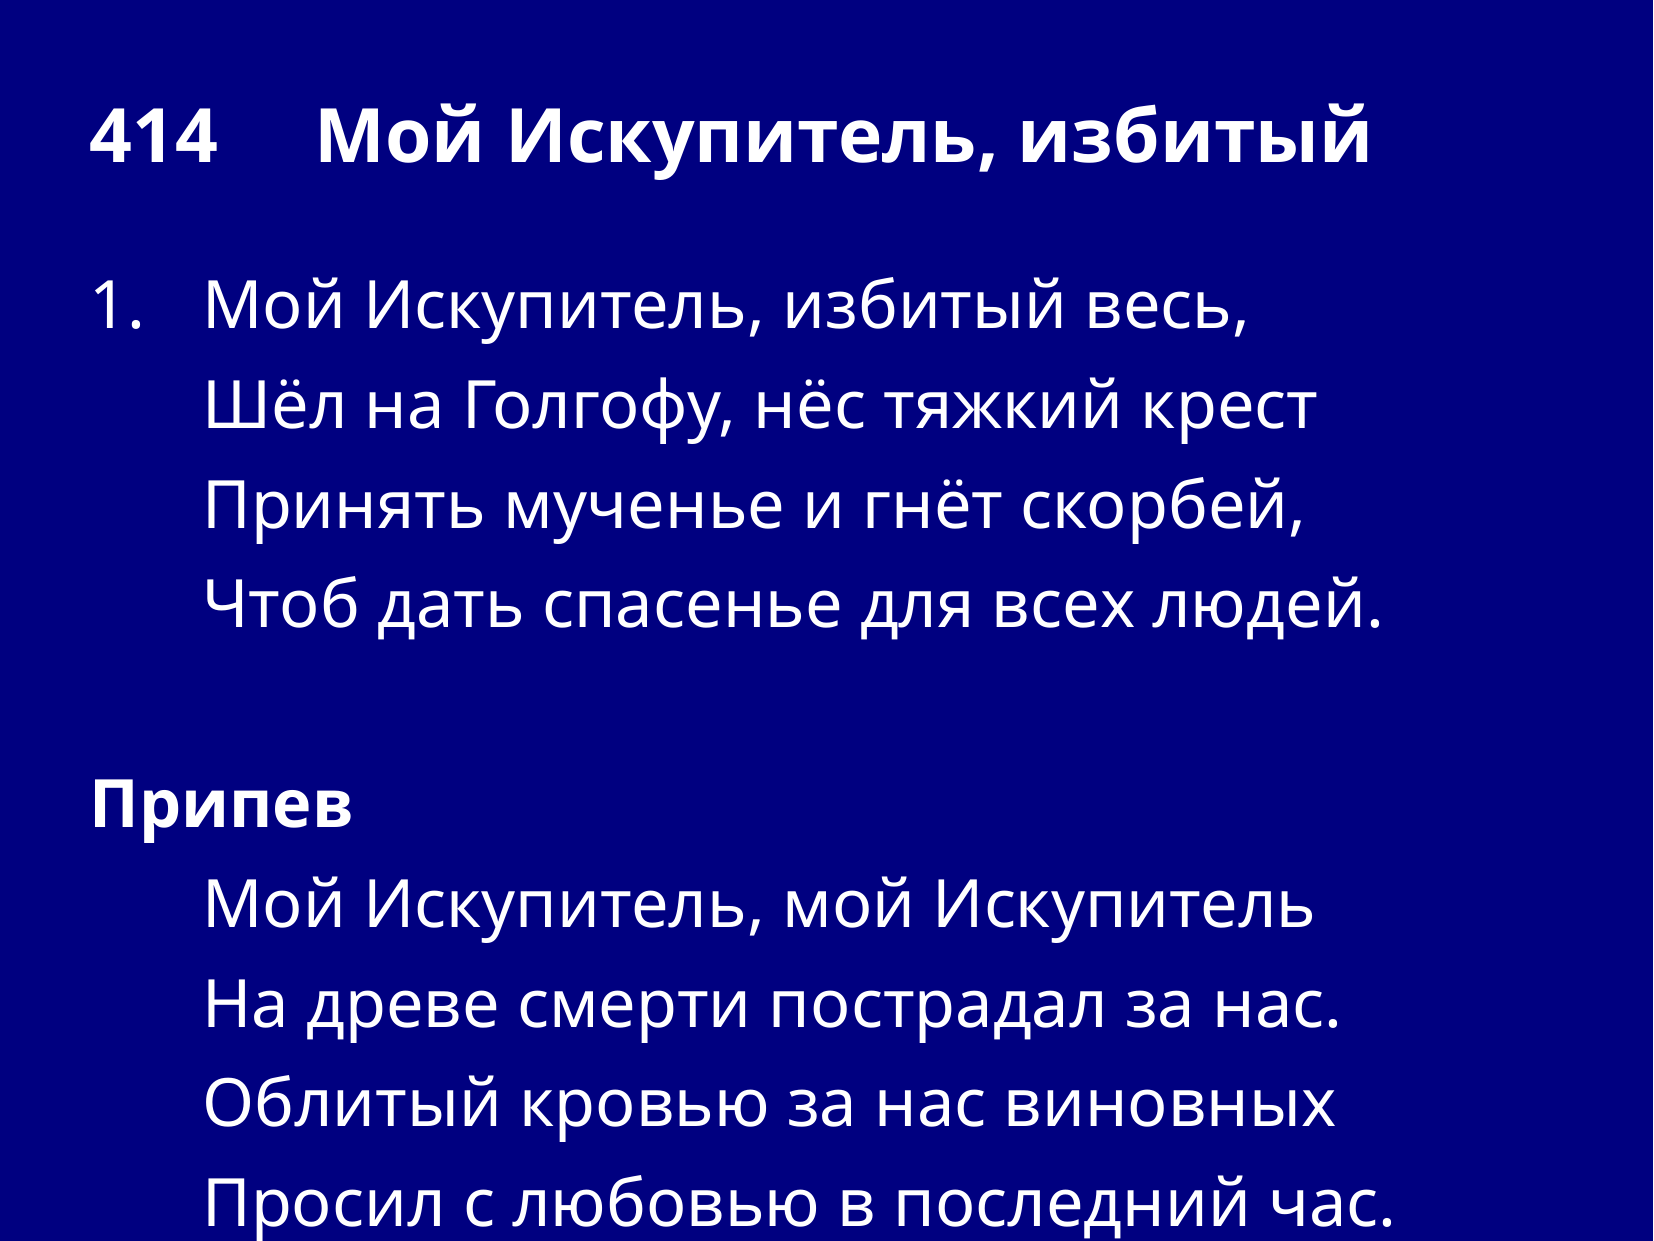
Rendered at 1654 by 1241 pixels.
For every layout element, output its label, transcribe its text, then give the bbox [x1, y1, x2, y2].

text_box 414 Мой Искупитель, избитый [75, 75, 1576, 188]
text_box 1. Мой Искупитель, избитый весь, Шёл на Голгофу, нёс тяжкий крест Принять мученье и гнёт скорбей, Чтоб дать спасенье для всех людей. Припев Мой Искупитель, мой Искупитель На древе смерти пострадал за нас. Облитый кровью за нас виновных Просил с любовью в последний час. [75, 188, 1576, 1163]
